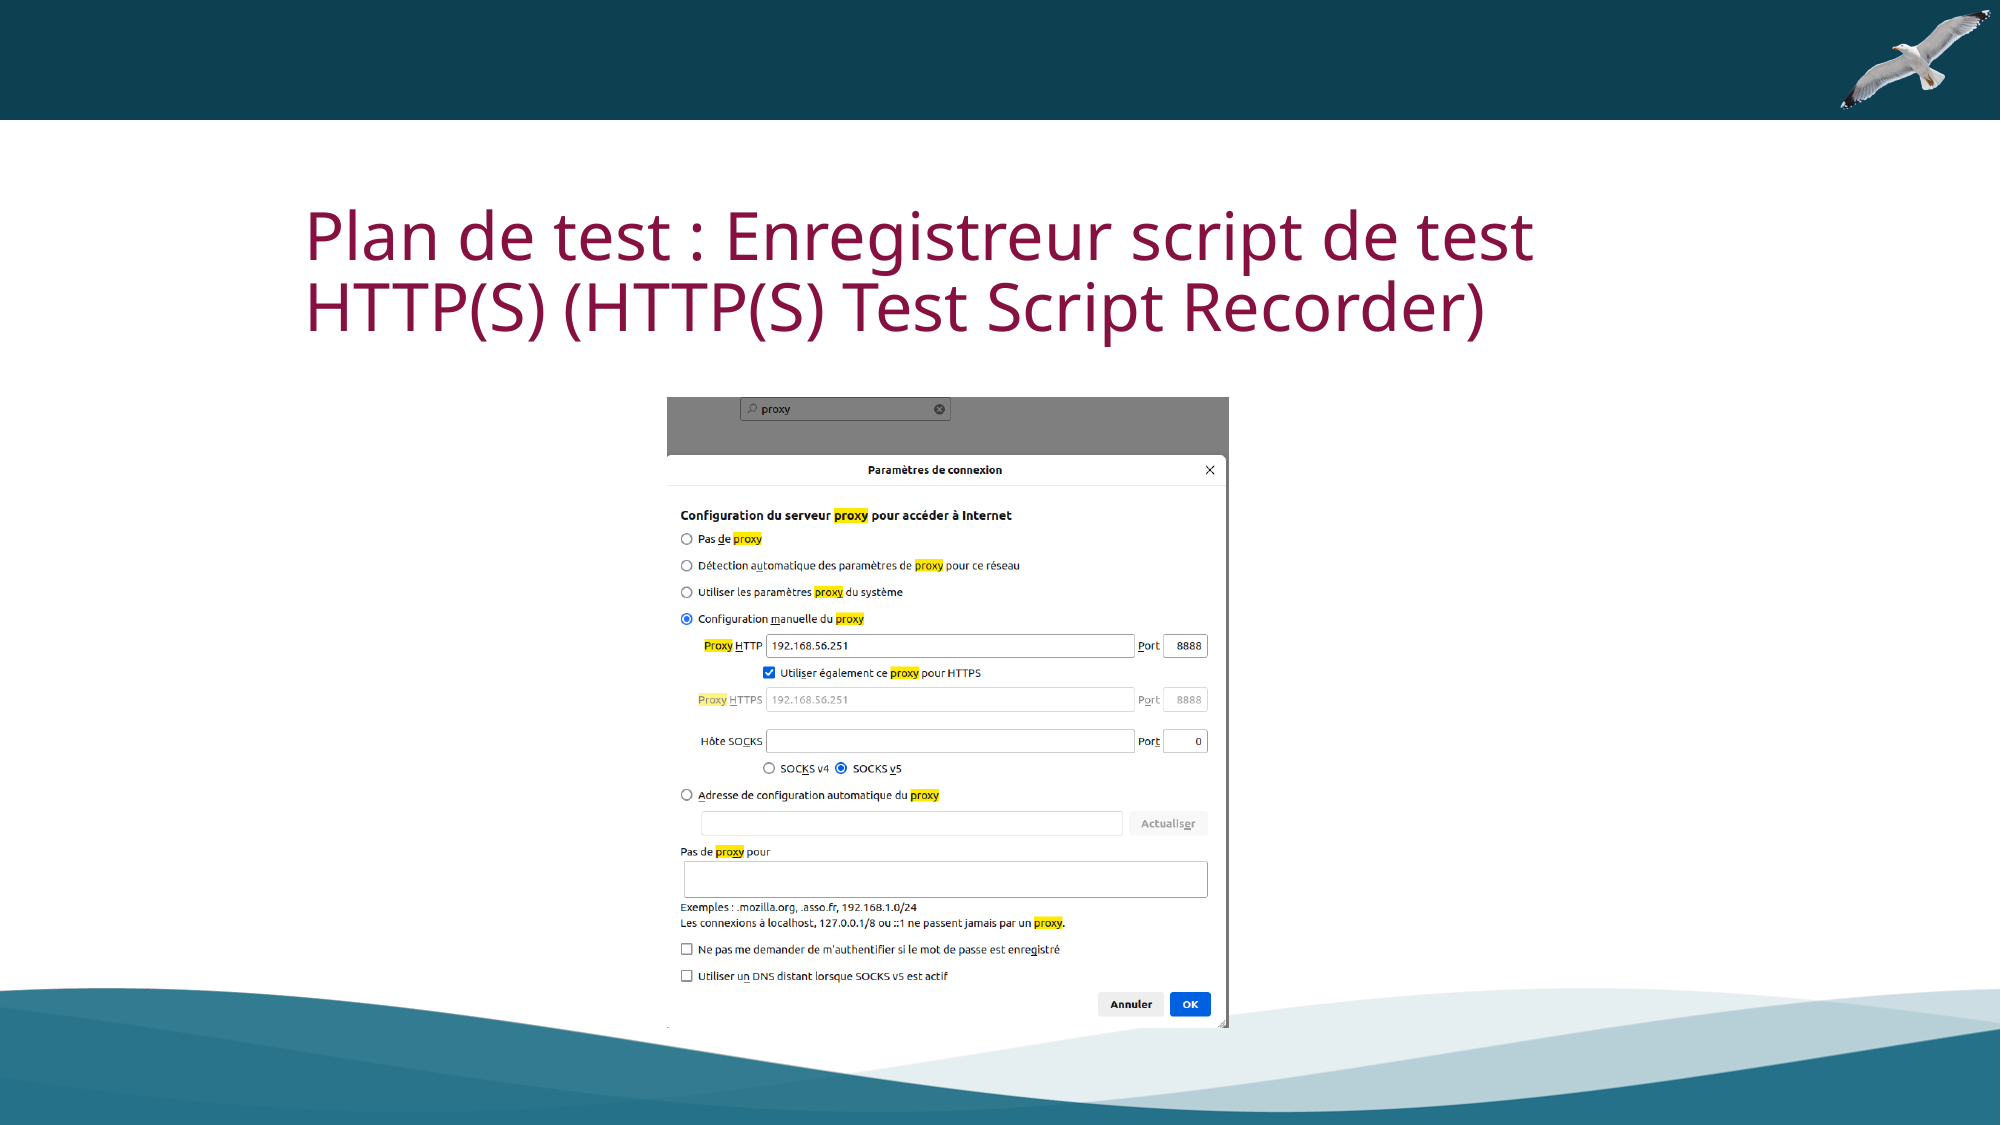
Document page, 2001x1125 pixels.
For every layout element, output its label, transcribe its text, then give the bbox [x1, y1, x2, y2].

picture [0, 397, 2000, 1125]
list Plan de test : Enregistreur script de test HTTP(S) (HTTP(S) Test Script Recorder) [218, 194, 1689, 326]
picture [1820, 0, 2000, 120]
